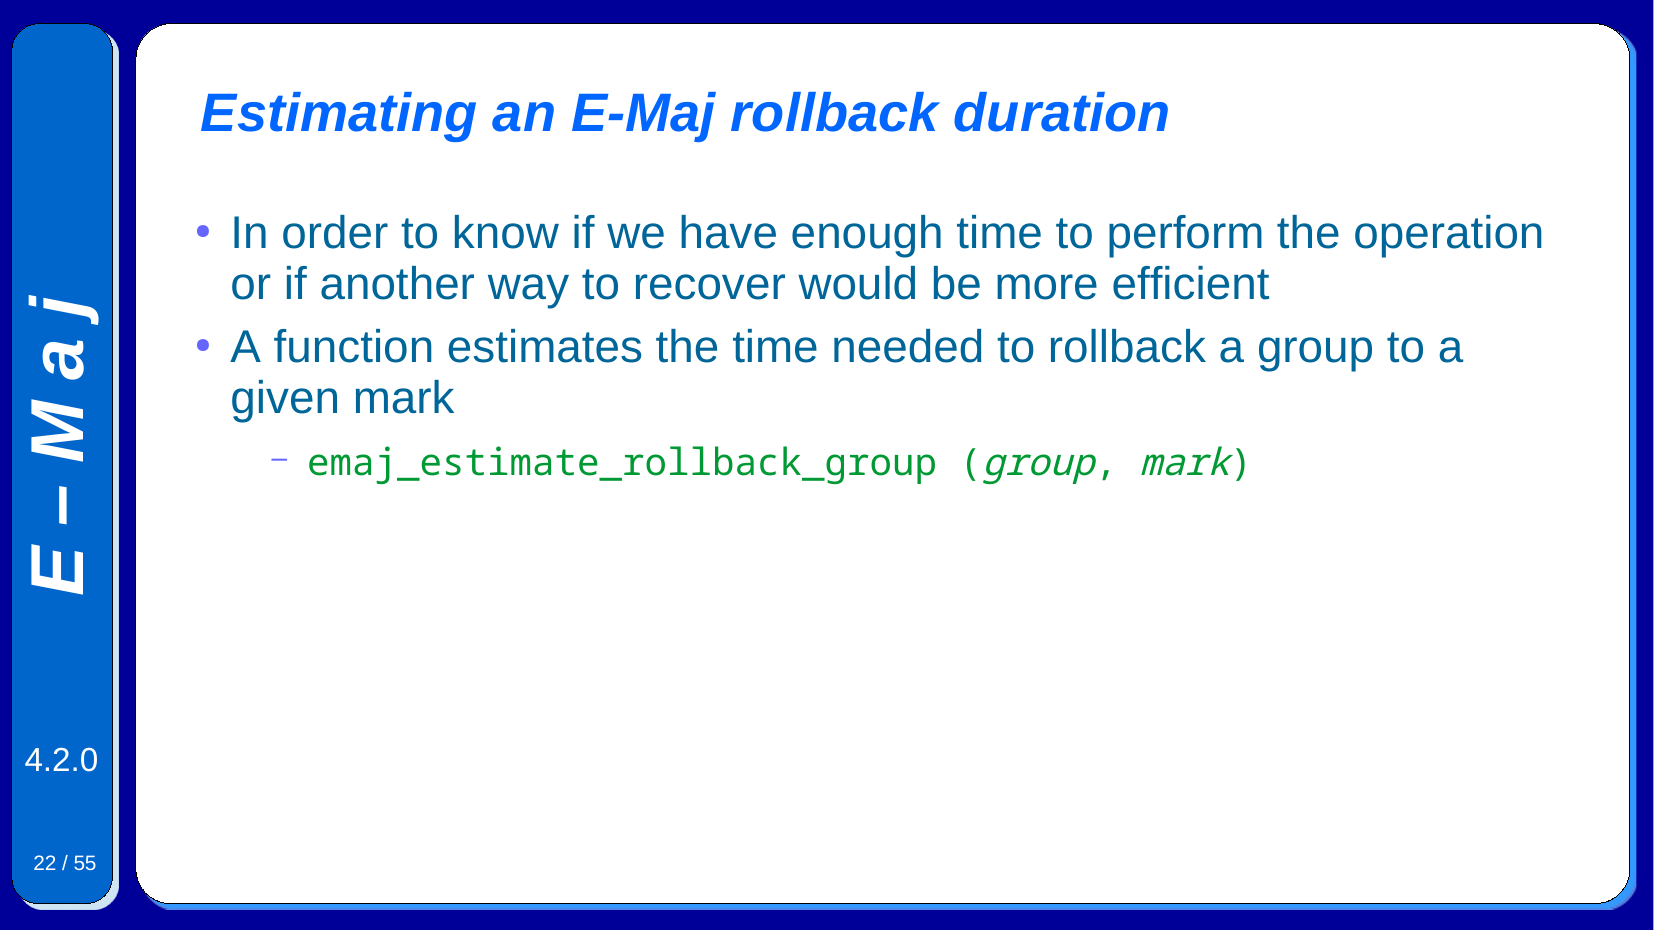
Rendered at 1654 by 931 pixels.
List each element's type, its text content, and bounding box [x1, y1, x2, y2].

list In order to know if we have enough time to perform the operation or if another way to recover would be more efficient A function estimates the time needed to rollback a group to a given mark emaj_estimate_rollback_group (group, mark) [177, 206, 1587, 827]
title Estimating an E-Maj rollback duration [200, 34, 1575, 191]
